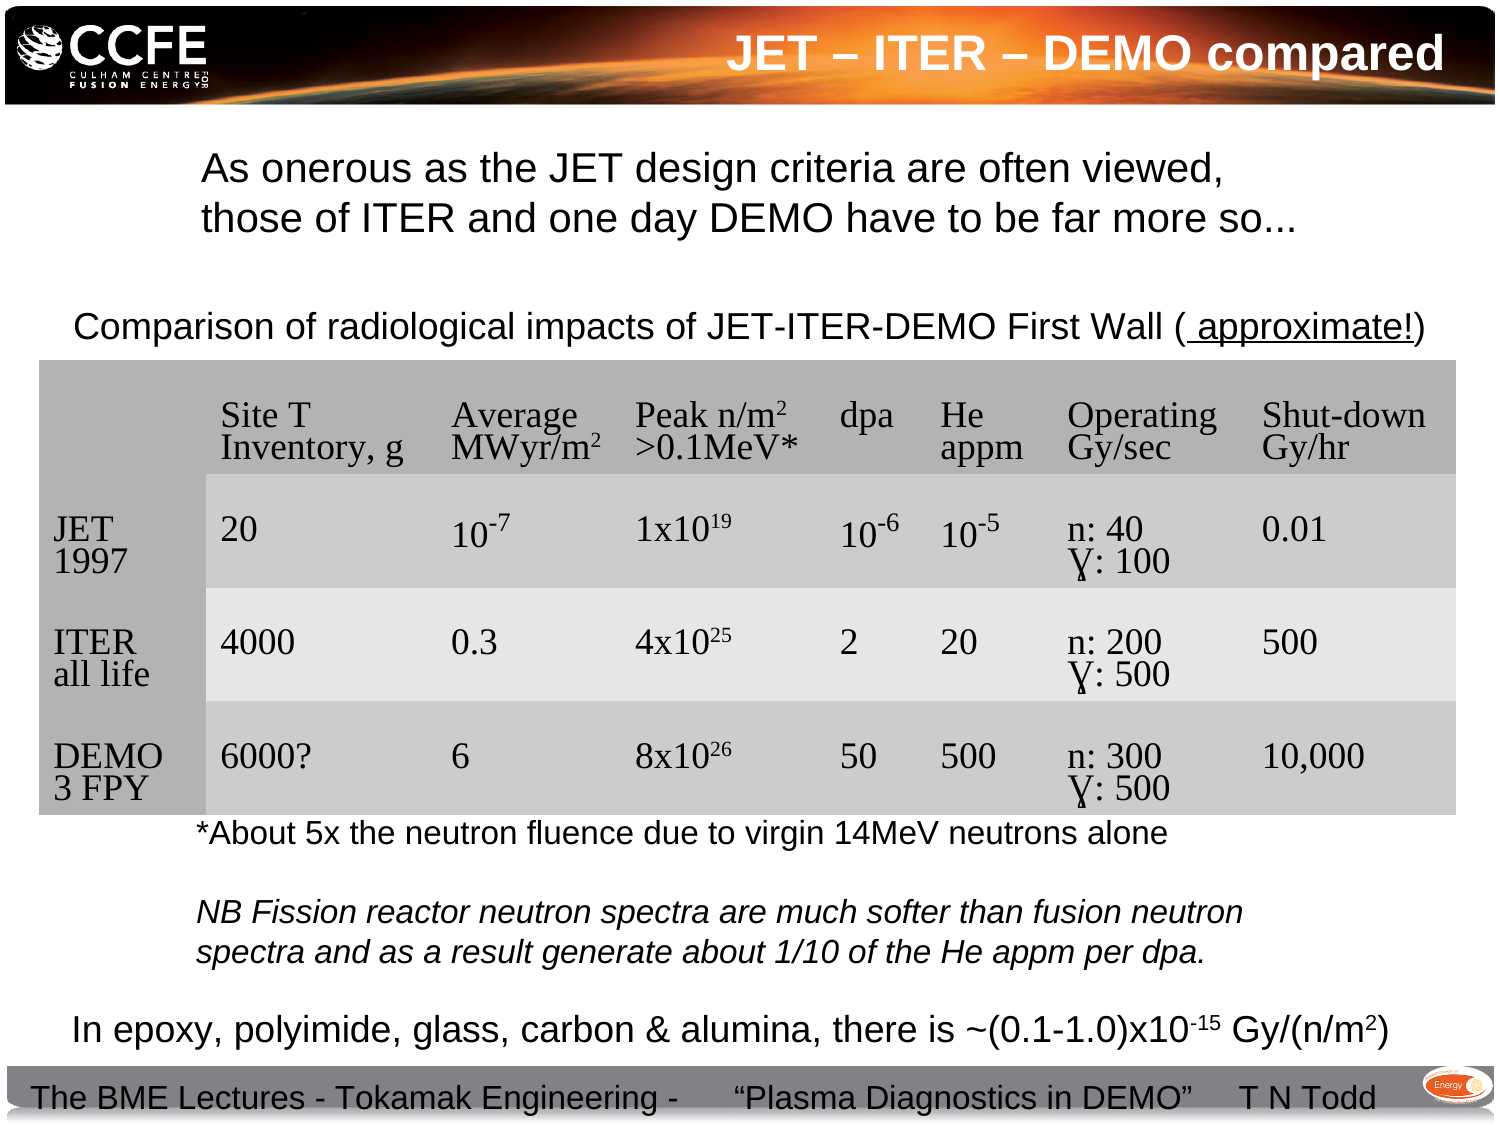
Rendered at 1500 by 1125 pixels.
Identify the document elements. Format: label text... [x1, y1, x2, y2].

table_header Operating Gy/sec [1053, 360, 1247, 474]
table_header [39, 360, 206, 474]
table_cell n: 200 Ɣ: 500 [1053, 588, 1247, 701]
table_cell 2 [825, 588, 926, 701]
text_box As onerous as the JET design criteria are often viewed, those of ITER and one day DEMO have to be far more so... [186, 133, 1498, 249]
table_cell 10,000 [1247, 701, 1456, 815]
table_cell 10-7 [436, 474, 620, 588]
table_header dpa [825, 360, 926, 474]
table_header AverageMWyr/m2 [436, 360, 620, 474]
text_box *About 5x the neutron fluence due to virgin 14MeV neutrons alone NB Fission reactor neutron spectra are much softer than fusion neutron spectra and as a result generate about 1/10 of the He appm per dpa. [181, 803, 1375, 979]
table_cell 6 [436, 701, 620, 803]
picture [5, 6, 1495, 105]
table_cell 4x1025 [620, 588, 825, 701]
table_cell 10-5 [926, 474, 1053, 588]
table_cell 4000 [206, 588, 436, 701]
table_cell 20 [206, 474, 436, 588]
table_cell 0.3 [436, 588, 620, 701]
table_cell 500 [1247, 588, 1456, 701]
table_cell 1x1019 [620, 474, 825, 588]
text_box JET – ITER – DEMO compared [711, 12, 1461, 89]
table_header Site T Inventory, g [206, 360, 436, 474]
table_cell 8x1026 [620, 701, 825, 803]
text_box In epoxy, polyimide, glass, carbon & alumina, there is ~(0.1-1.0)x10-15 Gy/(n/m2) [56, 997, 1475, 1059]
table_cell ITER all life [39, 588, 206, 701]
table_cell n: 300 Ɣ: 500 [1053, 701, 1247, 803]
table_cell 10-6 [825, 474, 926, 588]
table_cell 20 [926, 588, 1053, 701]
picture [7, 1066, 1494, 1125]
table_cell JET 1997 [39, 474, 206, 588]
table_header Shut-down Gy/hr [1247, 360, 1456, 474]
table_cell 500 [926, 701, 1053, 803]
table_cell 50 [825, 701, 926, 803]
table_cell 0.01 [1247, 474, 1456, 588]
table_header Peak n/m2 >0.1MeV* [620, 360, 825, 474]
table_header He appm [926, 360, 1053, 474]
text_box Comparison of radiological impacts of JET-ITER-DEMO First Wall ( approximate!) [58, 293, 1500, 355]
table_cell n: 40 Ɣ: 100 [1053, 474, 1247, 588]
table_cell DEMO 3 FPY [39, 701, 206, 815]
table_cell 6000? [206, 701, 436, 803]
